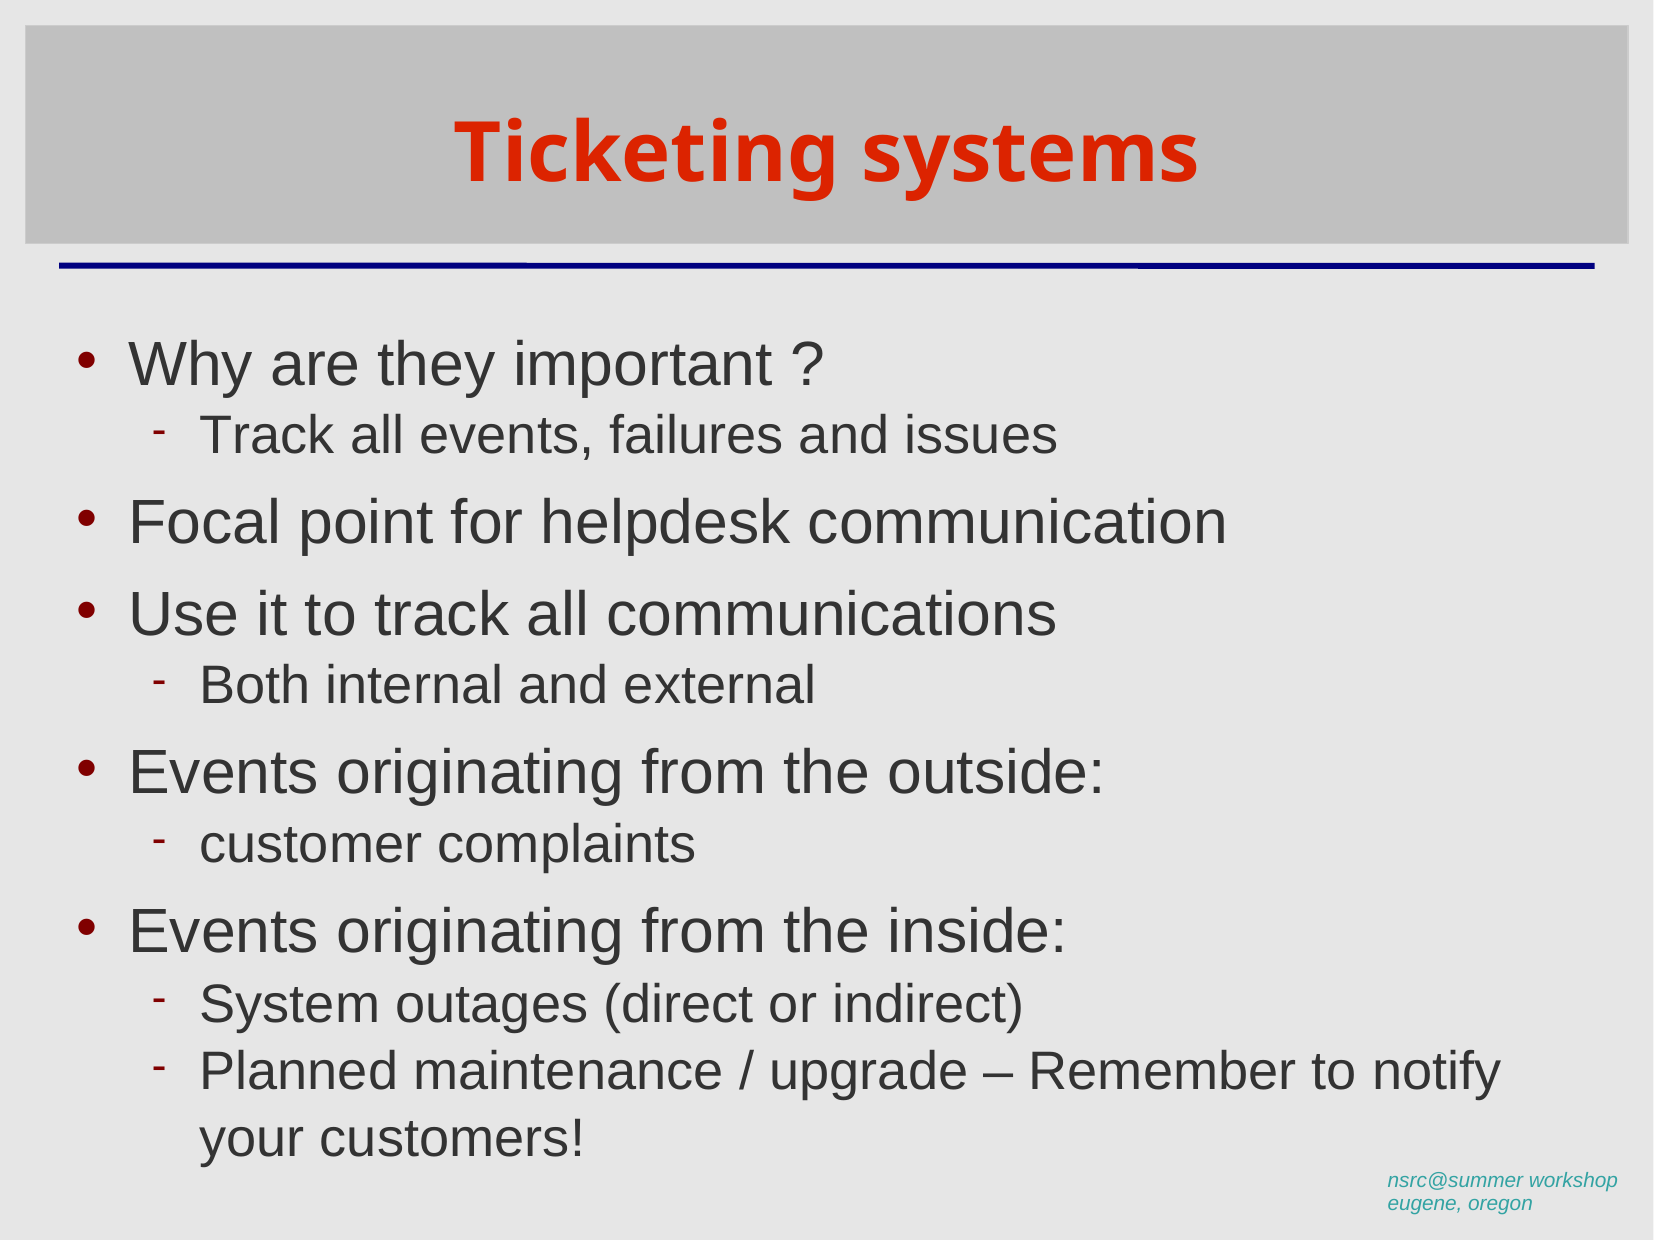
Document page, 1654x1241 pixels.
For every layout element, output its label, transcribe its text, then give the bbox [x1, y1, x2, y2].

title Ticketing systems [121, 46, 1534, 254]
list Why are they important ? Track all events, failures and issues Focal point for helpdesk communication Use it to track all communications Both internal and external Events originating from the outside: customer complaints Events originating from the inside: System outages (direct or indirect)‏ Planned maintenance / upgrade – Remember to notify your customers! [59, 322, 1595, 1159]
